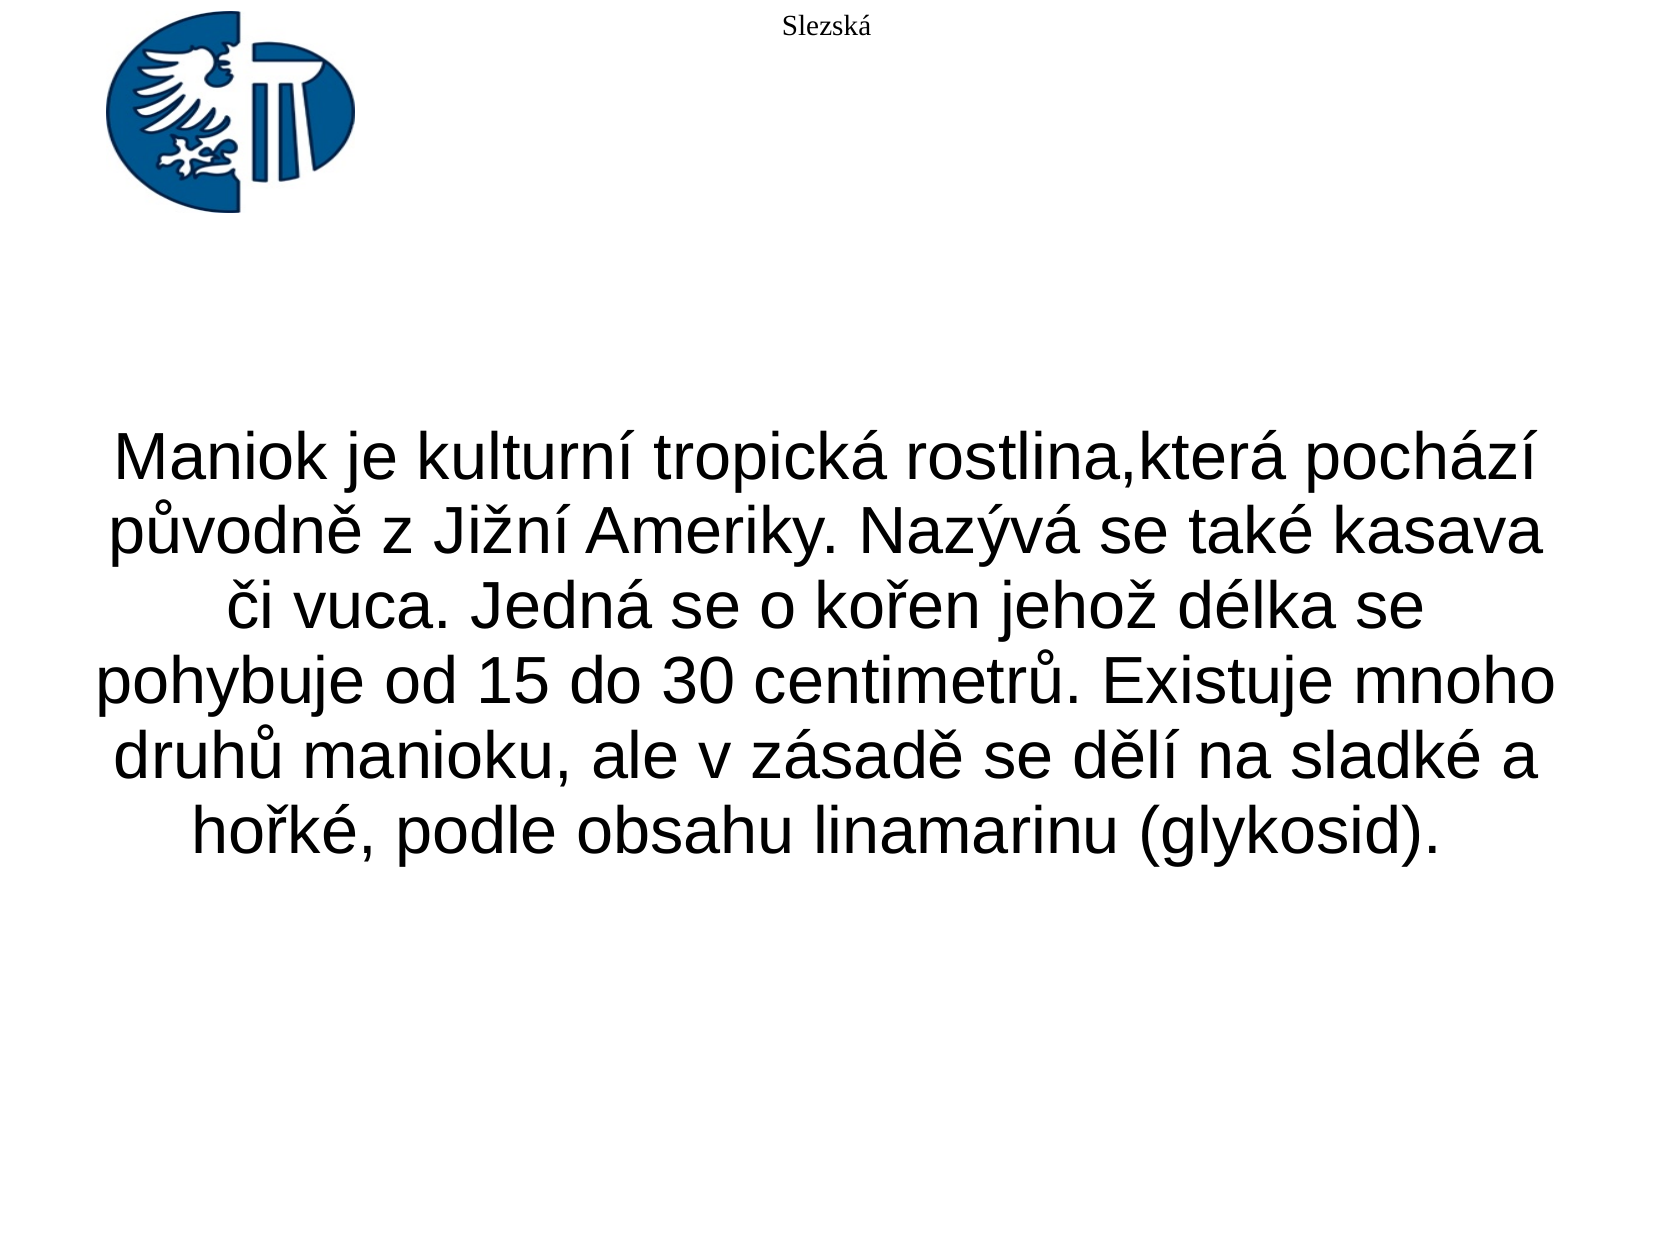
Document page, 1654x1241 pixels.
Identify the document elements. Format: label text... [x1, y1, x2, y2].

picture [106, 11, 355, 213]
subtitle Maniok je kulturní tropická rostlina,která pochází původně z Jižní Ameriky. Nazývá se také kasava či vuca. Jedná se o kořen jehož délka se pohybuje od 15 do 30 centimetrů. Existuje mnoho druhů manioku, ale v zásadě se dělí na sladké a hořké, podle obsahu linamarinu (glykosid). [82, 283, 1571, 1003]
